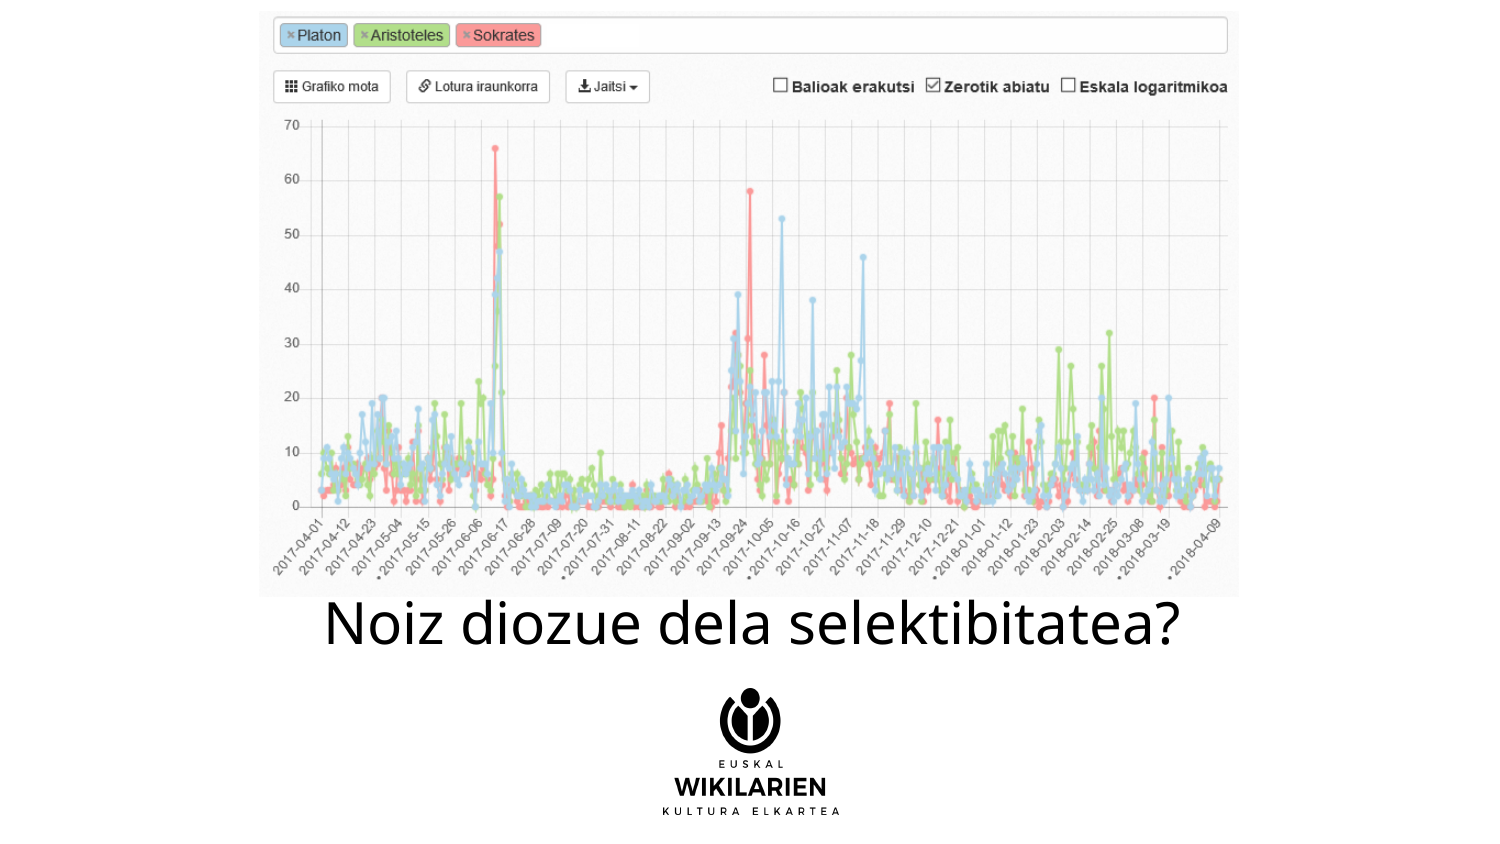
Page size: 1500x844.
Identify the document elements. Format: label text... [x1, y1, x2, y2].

picture [663, 709, 839, 815]
picture [259, 11, 1239, 597]
subtitle Noiz diozue dela selektibitatea? [118, 533, 1386, 709]
